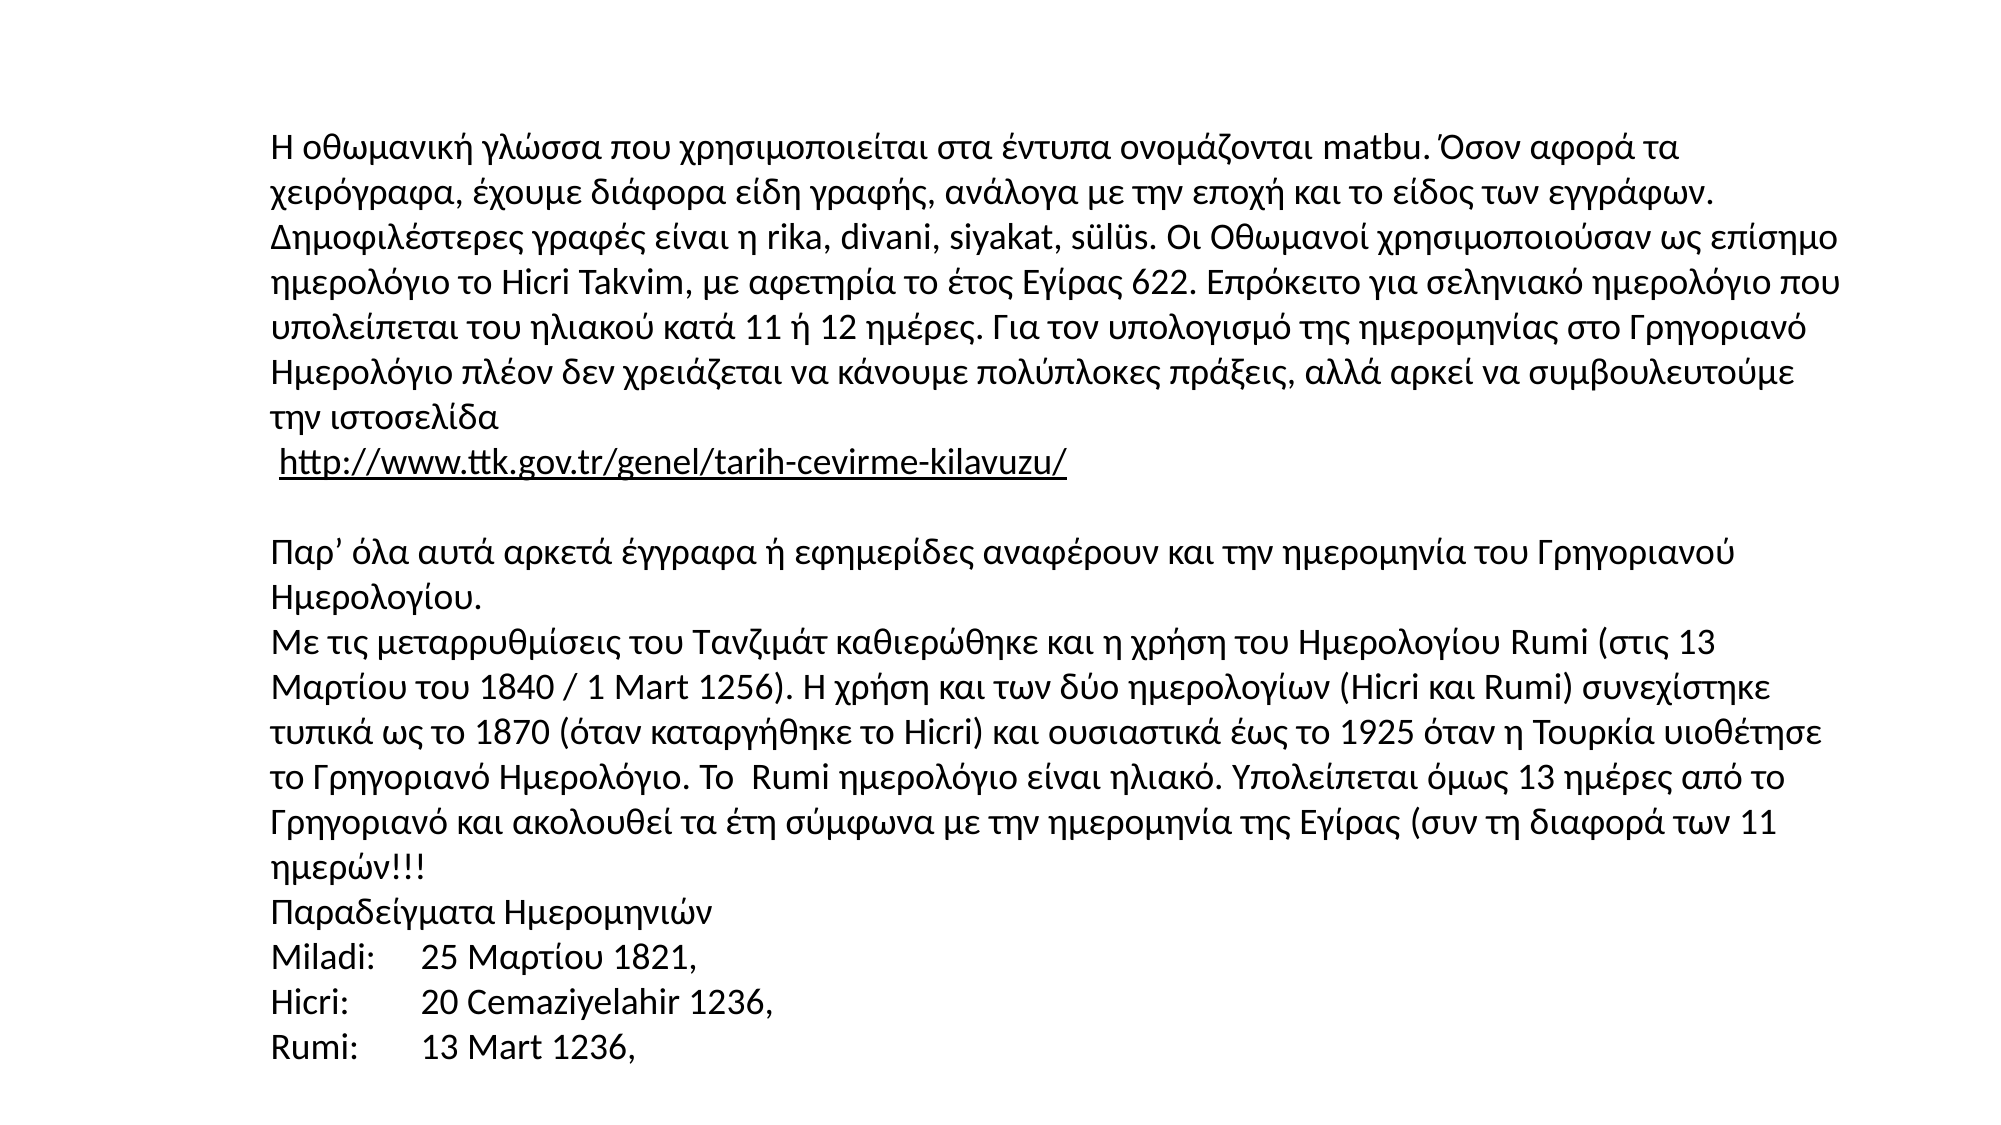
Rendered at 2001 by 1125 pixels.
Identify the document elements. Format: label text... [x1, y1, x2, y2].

text_box Η οθωμανική γλώσσα που χρησιμοποιείται στα έντυπα ονομάζονται matbu. Όσον αφορά τα χειρόγραφα, έχουμε διάφορα είδη γραφής, ανάλογα με την εποχή και το είδος των εγγράφων. Δημοφιλέστερες γραφές είναι η rika, divani, siyakat, sülüs. Οι Οθωμανοί χρησιμοποιούσαν ως επίσημο ημερολόγιο το Hicri Takvim, με αφετηρία το έτος Εγίρας 622. Επρόκειτο για σεληνιακό ημερολόγιο που υπολείπεται του ηλιακού κατά 11 ή 12 ημέρες. Για τον υπολογισμό της ημερομηνίας στο Γρηγοριανό Ημερολόγιο πλέον δεν χρειάζεται να κάνουμε πολύπλοκες πράξεις, αλλά αρκεί να συμβουλευτούμε την ιστοσελίδα http://www.ttk.gov.tr/genel/tarih-cevirme-kilavuzu/ Παρ’ όλα αυτά αρκετά έγγραφα ή εφημερίδες αναφέρουν και την ημερομηνία του Γρηγοριανού Ημερολογίου. Με τις μεταρρυθμίσεις του Τανζιμάτ καθιερώθηκε και η χρήση του Ημερολογίου Rumi (στις 13 Μαρτίου του 1840 / 1 Mart 1256). H χρήση και των δύο ημερολογίων (Hicri και Rumi) συνεχίστηκε τυπικά ως το 1870 (όταν καταργήθηκε το Hicri) και ουσιαστικά έως το 1925 όταν η Τουρκία υιοθέτησε το Γρηγοριανό Ημερολόγιο. Το Rumi ημερολόγιο είναι ηλιακό. Υπολείπεται όμως 13 ημέρες από το Γρηγοριανό και ακολουθεί τα έτη σύμφωνα με την ημερομηνία της Εγίρας (συν τη διαφορά των 11 ημερών!!! Παραδείγματα Ημερομηνιών Miladi: 25 Μαρτίου 1821, Hicri: 20 Cemaziyelahir 1236, Rumi: 13 Mart 1236, [255, 114, 1862, 1125]
